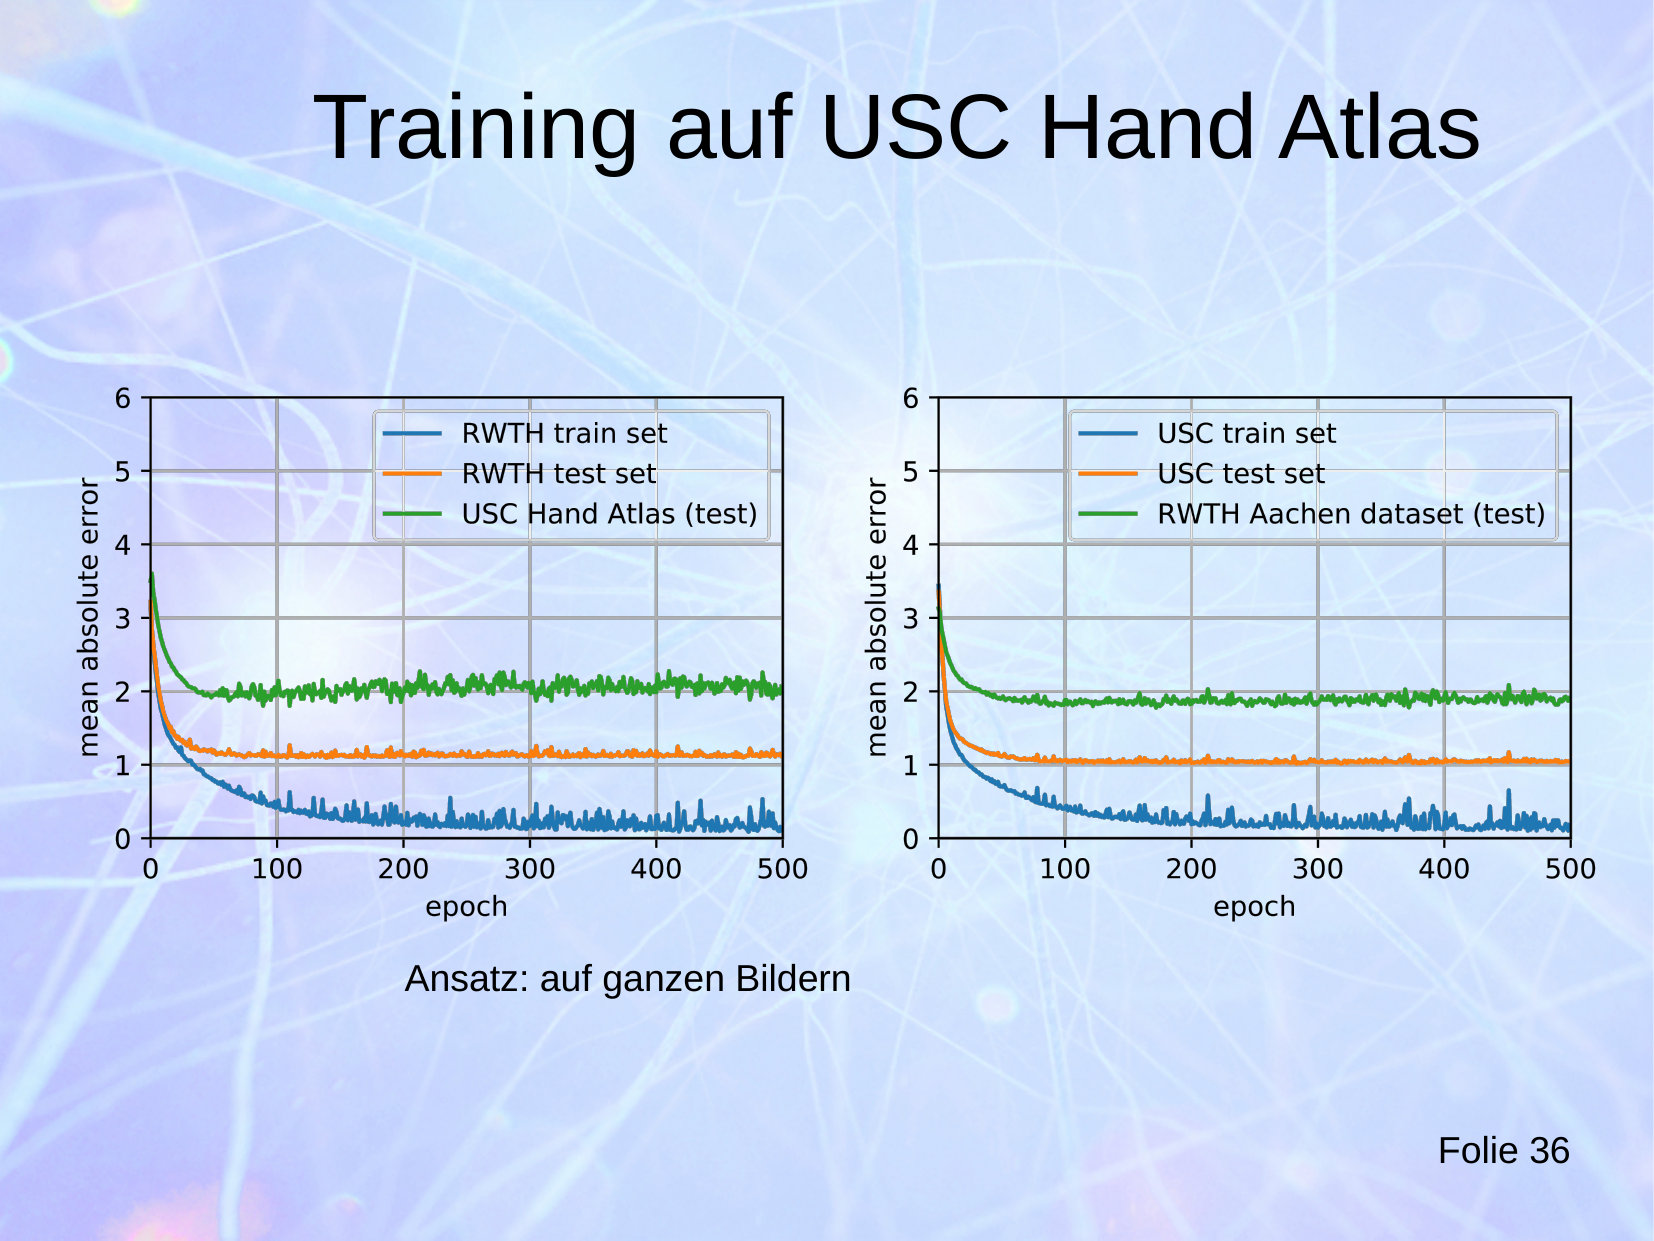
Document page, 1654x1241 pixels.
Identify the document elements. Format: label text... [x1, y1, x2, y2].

text_box Ansatz: auf ganzen Bildern [389, 951, 898, 1049]
picture [0, 0, 1654, 1241]
title Training auf USC Hand Atlas [236, 23, 1560, 231]
